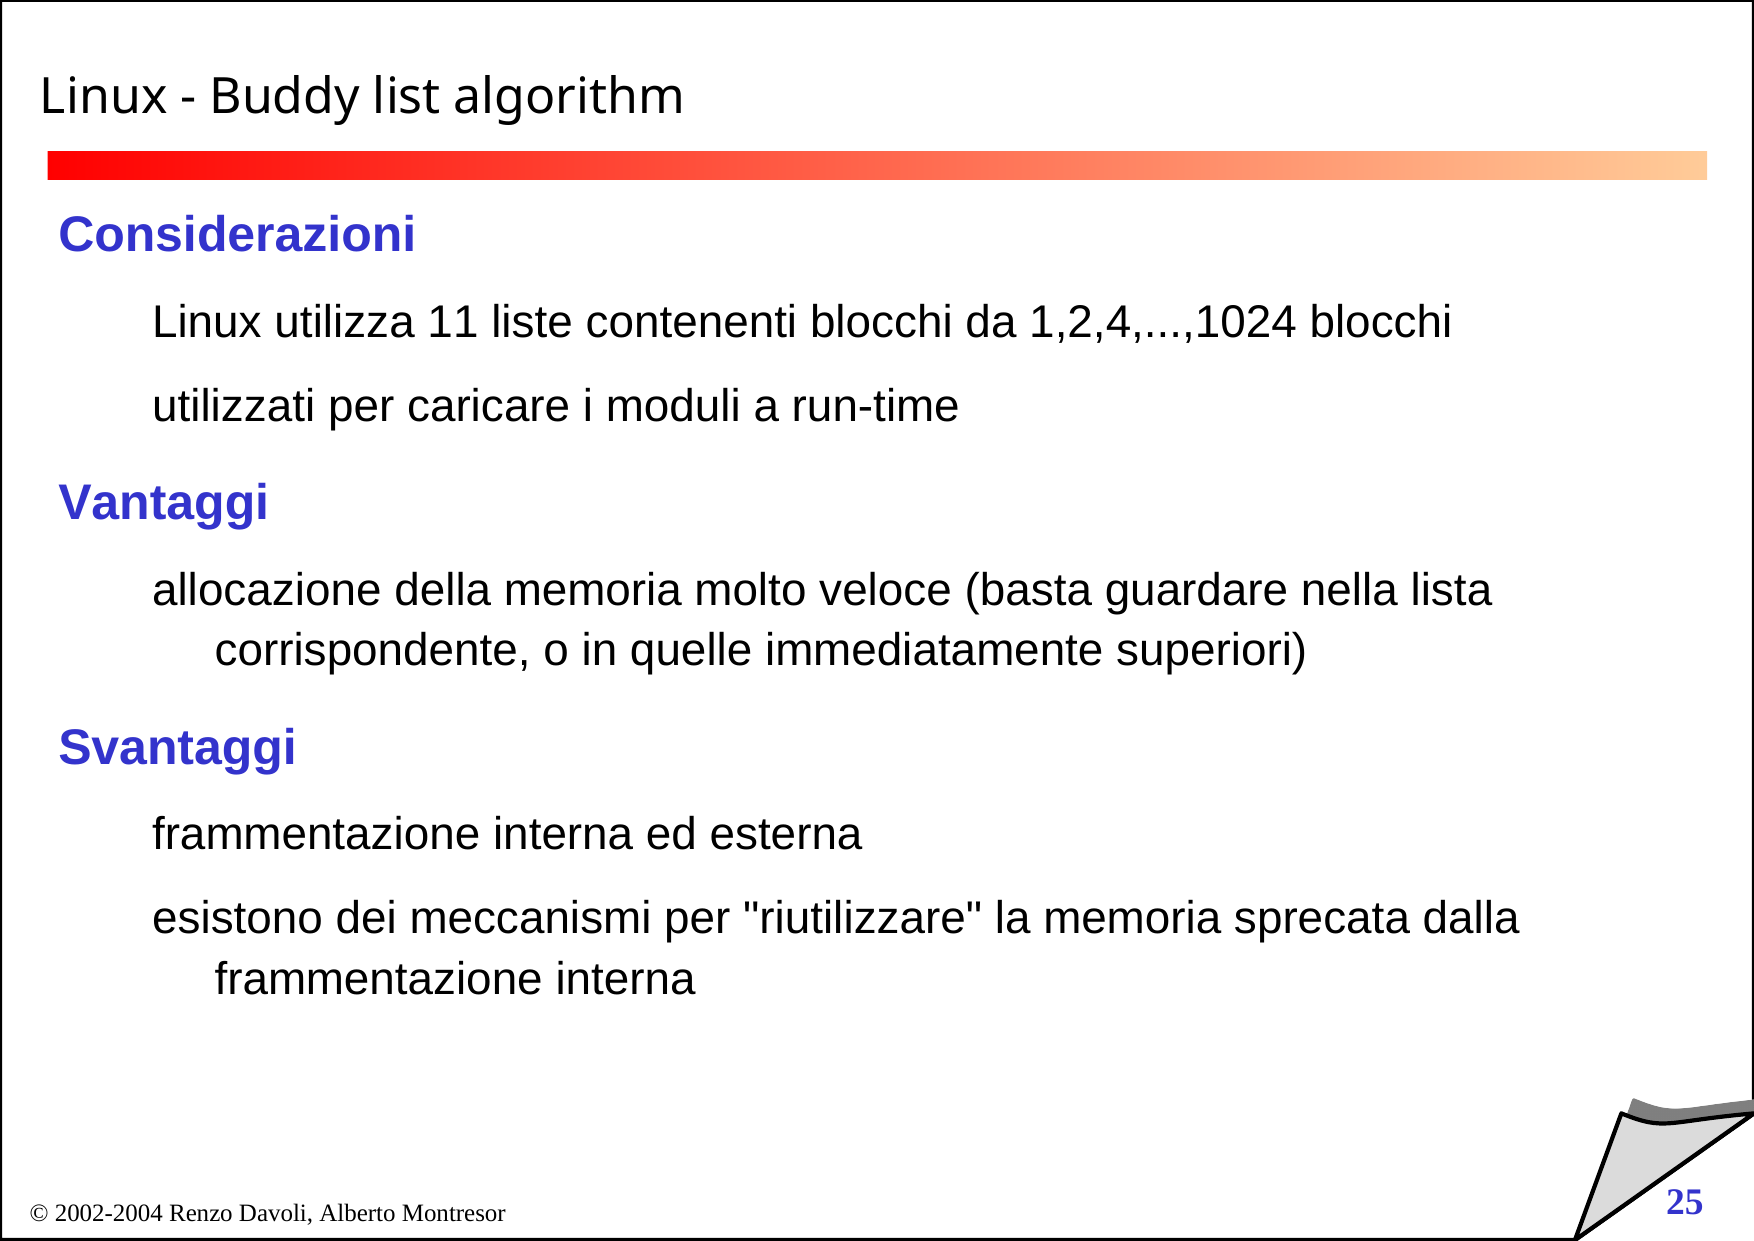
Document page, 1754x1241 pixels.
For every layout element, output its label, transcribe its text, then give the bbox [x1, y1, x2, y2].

list Considerazioni Linux utilizza 11 liste contenenti blocchi da 1,2,4,...,1024 blocchi utilizzati per caricare i moduli a run-time Vantaggi allocazione della memoria molto veloce (basta guardare nella lista corrispondente, o in quelle immediatamente superiori) Svantaggi frammentazione interna ed esterna esistono dei meccanismi per "riutilizzare" la memoria sprecata dalla frammentazione interna [58, 206, 1696, 1005]
title Linux - Buddy list algorithm [40, 49, 1714, 144]
